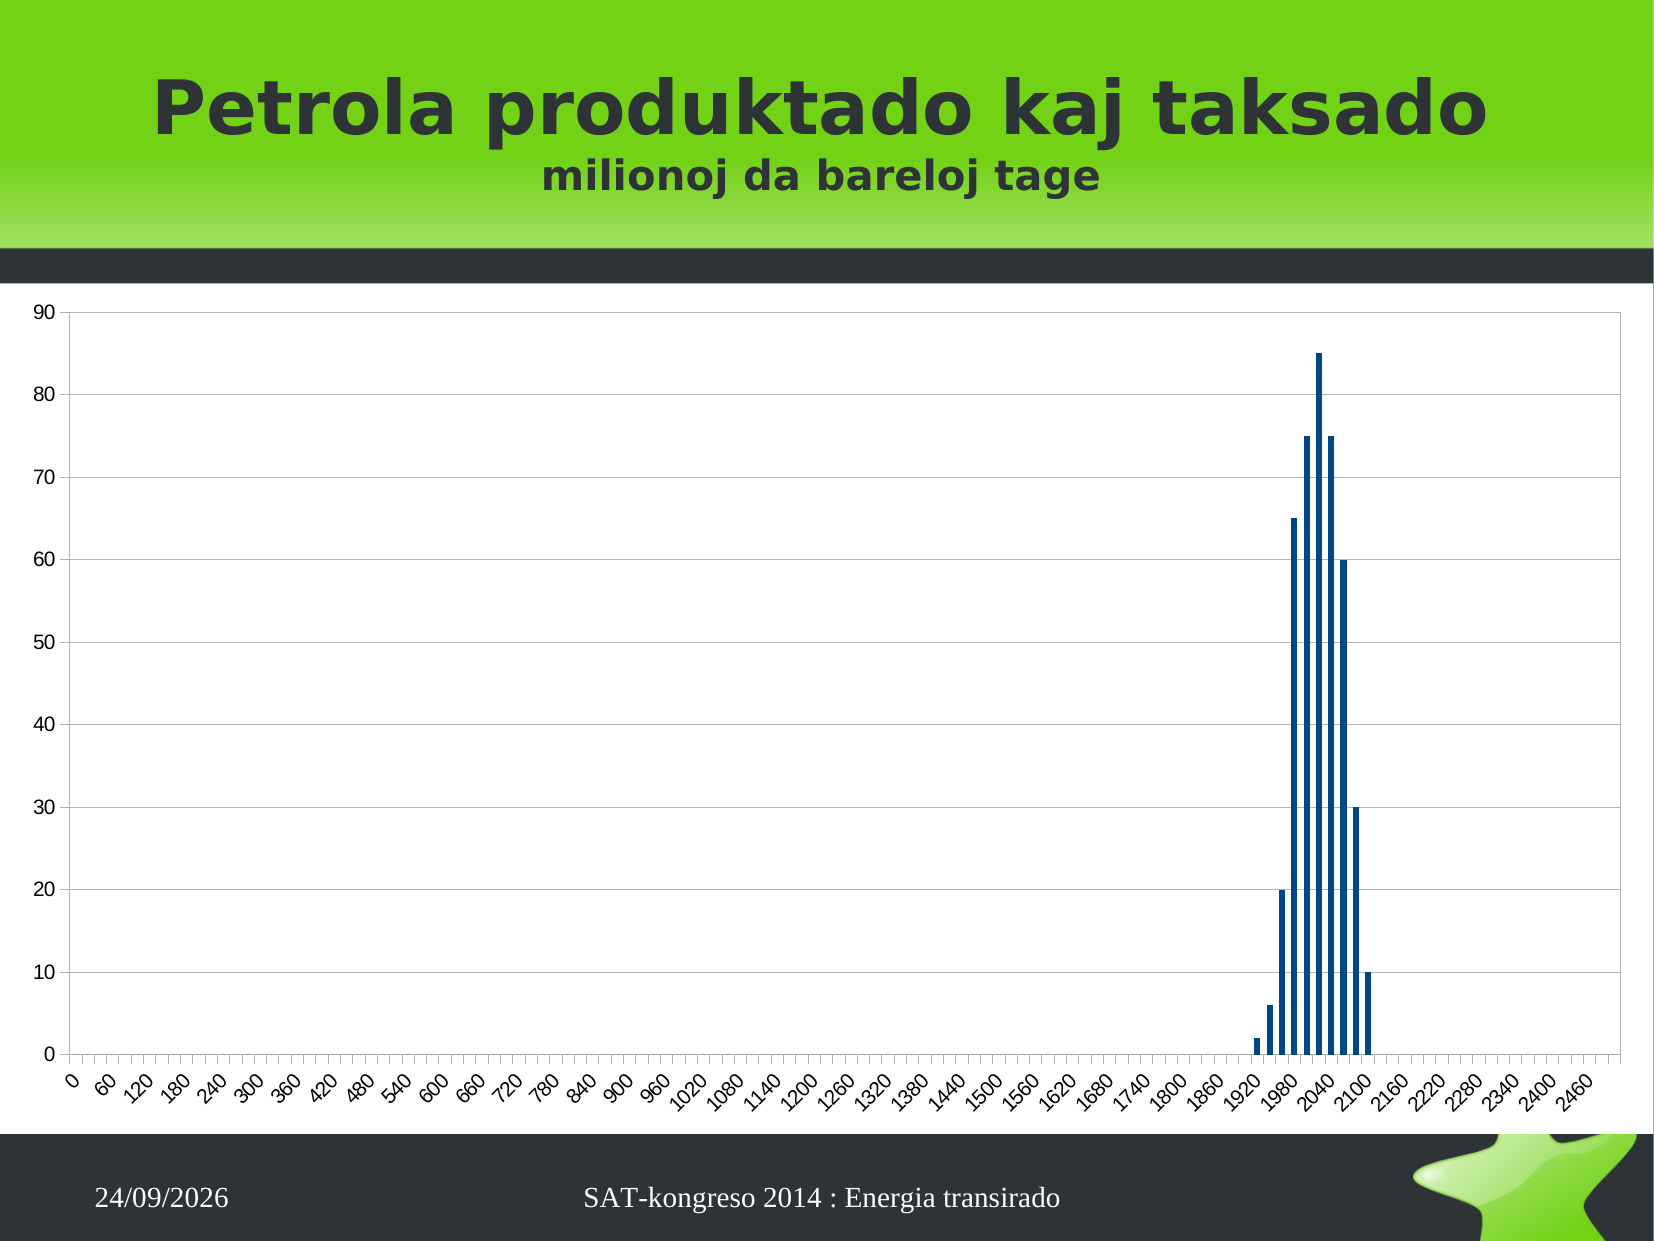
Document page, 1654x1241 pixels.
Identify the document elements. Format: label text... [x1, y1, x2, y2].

chart [0, 283, 1654, 1134]
picture [0, 1134, 1654, 1241]
title Petrola produktado kaj taksado milionoj da bareloj tage [76, 29, 1565, 237]
picture [0, 0, 1654, 283]
